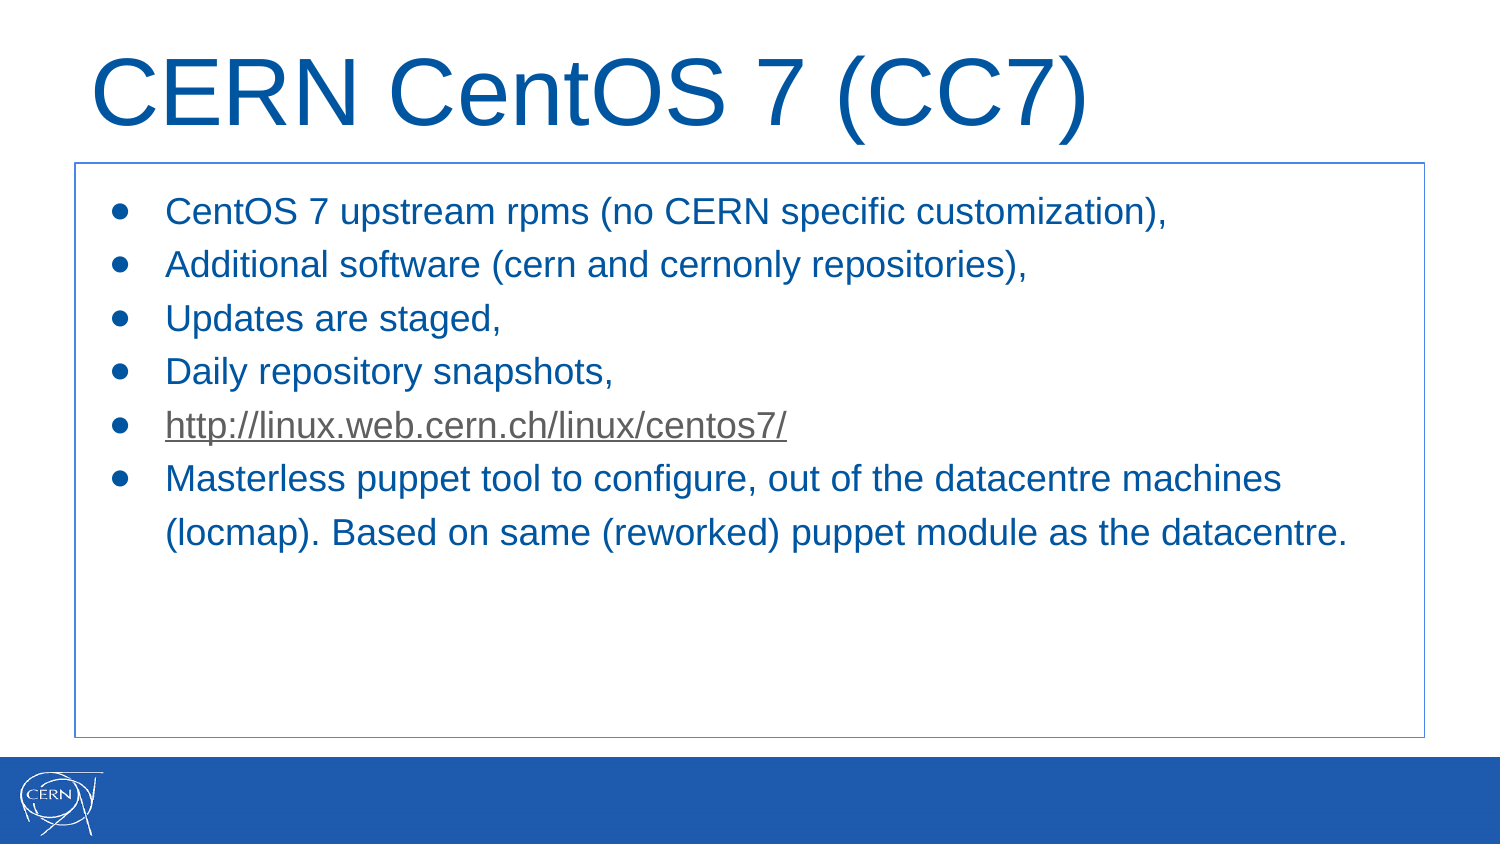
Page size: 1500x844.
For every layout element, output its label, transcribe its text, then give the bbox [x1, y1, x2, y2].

picture [0, 757, 1500, 844]
list CentOS 7 upstream rpms (no CERN specific customization), Additional software (cern and cernonly repositories), Updates are staged, Daily repository snapshots, http://linux.web.cern.ch/linux/centos7/ Masterless puppet tool to configure, out of the datacentre machines (locmap). Based on same (reworked) puppet module as the datacentre. [75, 163, 1425, 738]
title CERN CentOS 7 (CC7) [75, 28, 1425, 145]
